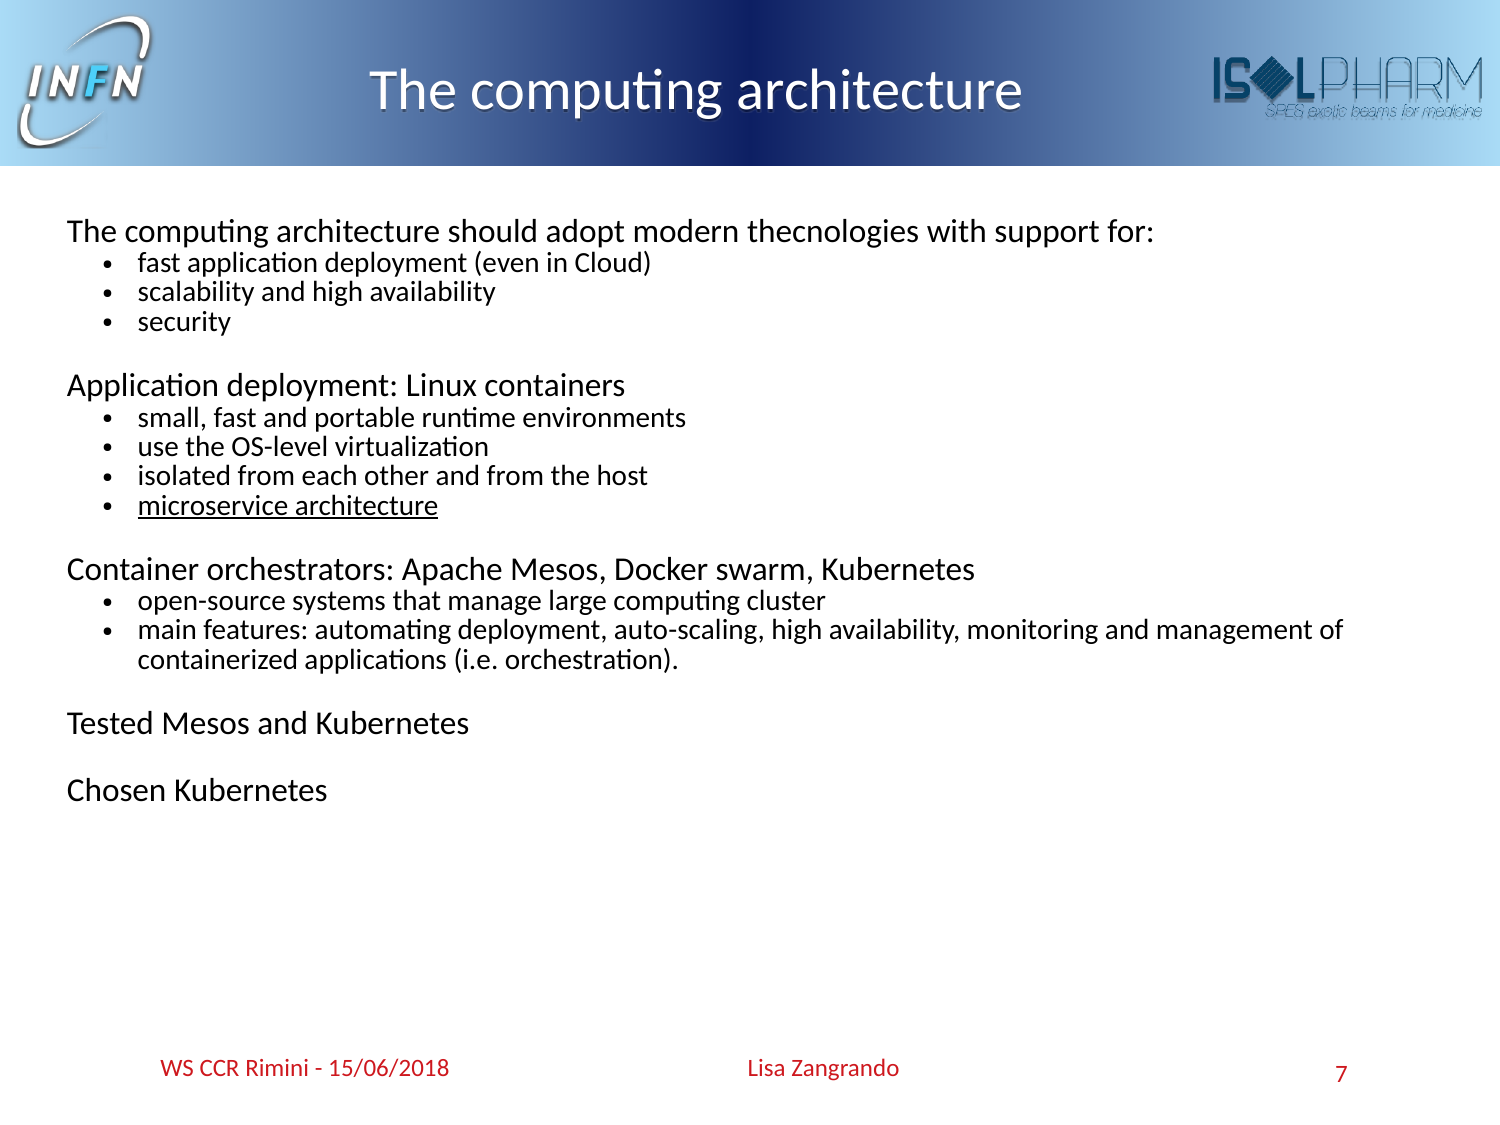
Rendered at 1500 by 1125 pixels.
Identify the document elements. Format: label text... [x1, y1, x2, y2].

title The computing architecture [184, 39, 1210, 151]
picture [1211, 50, 1484, 121]
picture [17, 12, 156, 151]
text_box The computing architecture should adopt modern thecnologies with support for: fast application deployment (even in Cloud) scalability and high availability security Application deployment: Linux containers small, fast and portable runtime environments use the OS-level virtualization isolated from each other and from the host microservice architecture Container orchestrators: Apache Mesos, Docker swarm, Kubernetes open-source systems that manage large computing cluster main features: automating deployment, auto-scaling, high availability, monitoring and management of containerized applications (i.e. orchestration). Tested Mesos and Kubernetes Chosen Kubernetes [52, 210, 1456, 1021]
